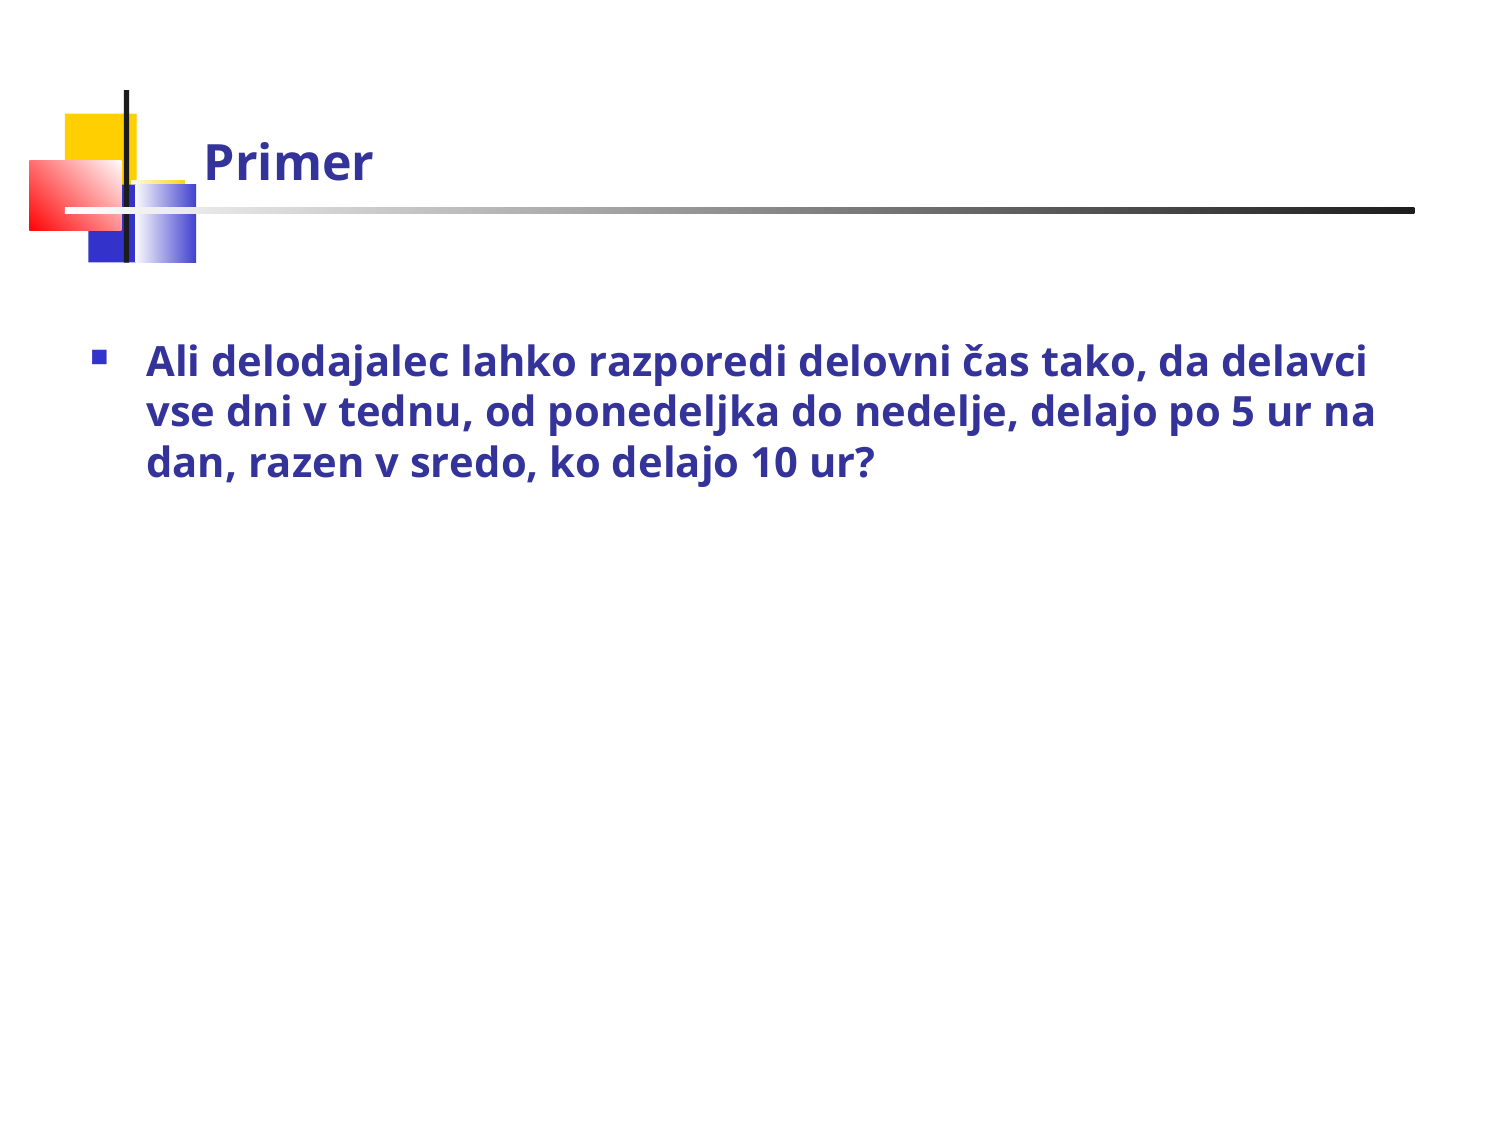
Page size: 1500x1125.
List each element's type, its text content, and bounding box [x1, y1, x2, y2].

title Primer [188, 35, 1468, 199]
list Ali delodajalec lahko razporedi delovni čas tako, da delavci vse dni v tednu, od ponedeljka do nedelje, delajo po 5 ur na dan, razen v sredo, ko delajo 10 ur? [75, 267, 1426, 1071]
